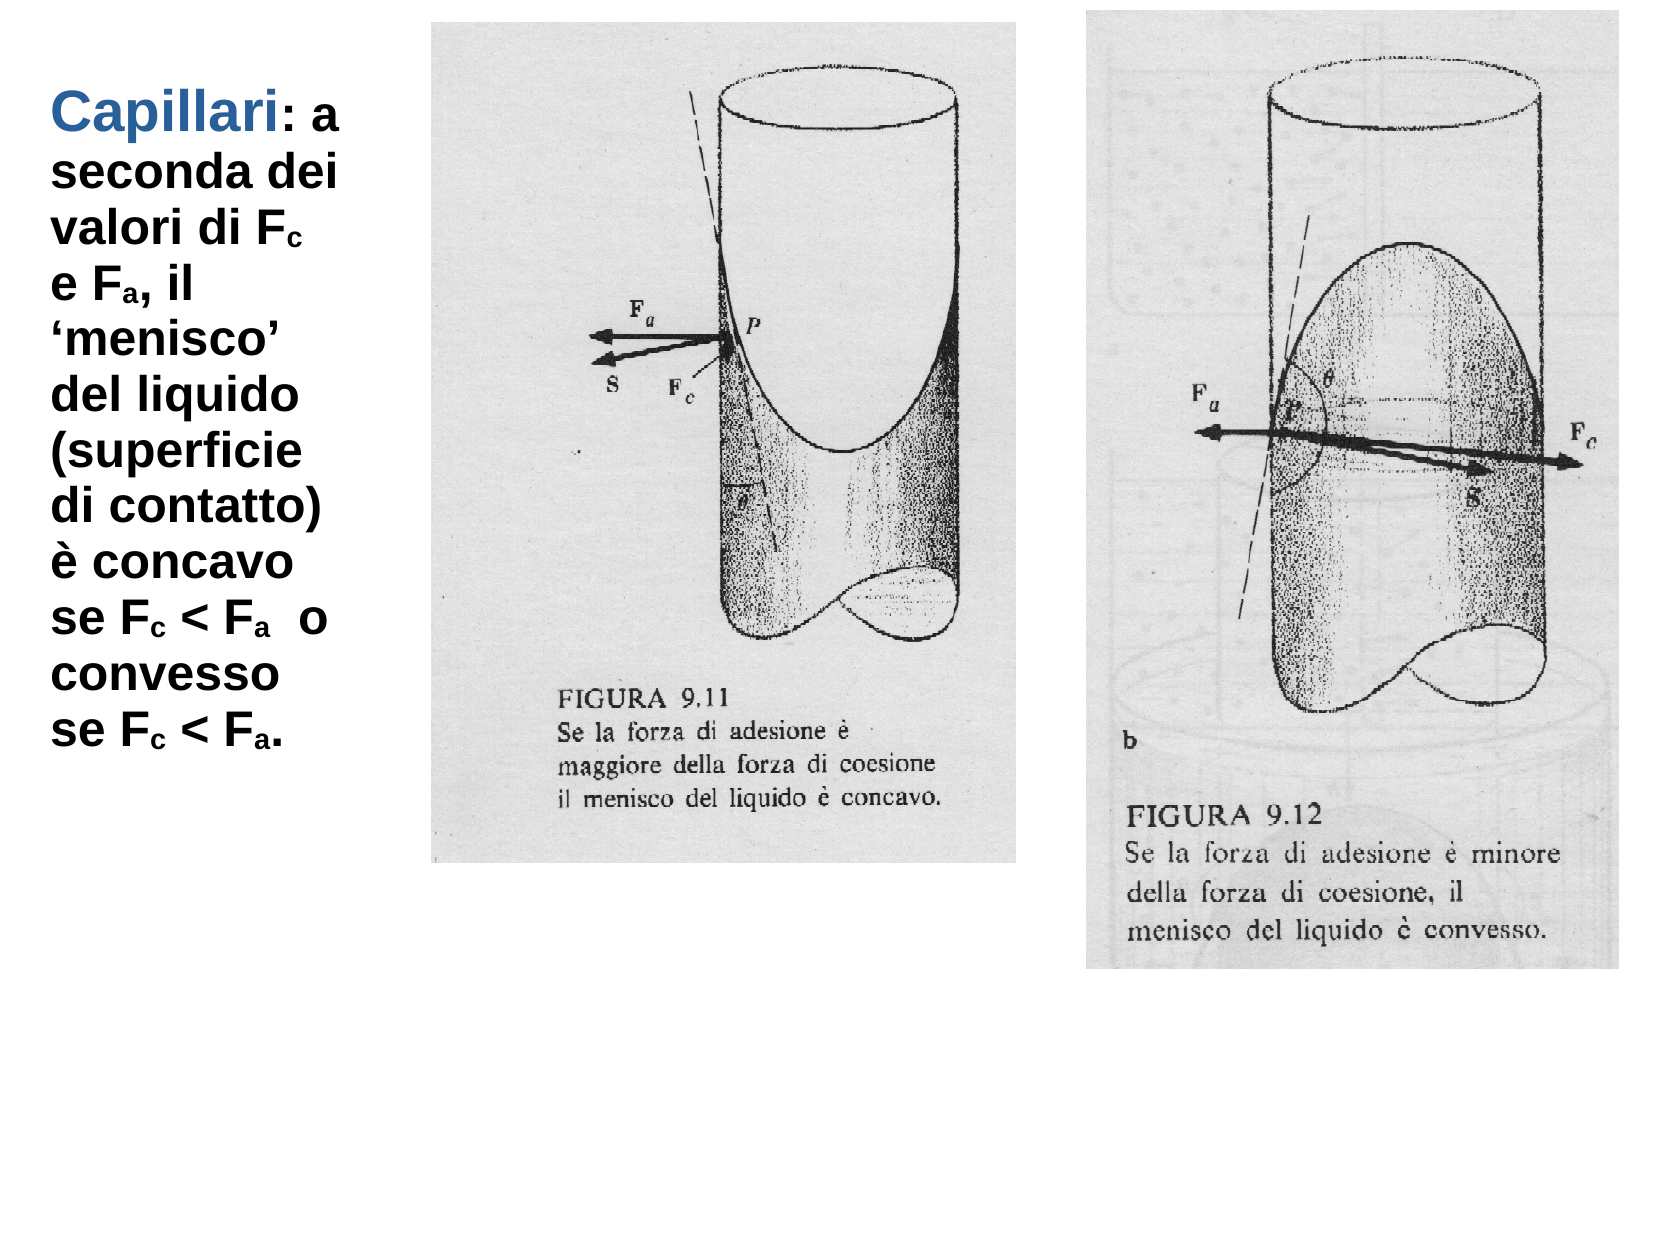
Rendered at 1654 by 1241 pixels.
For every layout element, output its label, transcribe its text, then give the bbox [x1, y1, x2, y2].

picture [431, 22, 1016, 863]
text_box Capillari: a seconda dei valori di Fc e Fa, il ‘menisco’ del liquido (superficie di contatto) è concavo se Fc < Fa o convesso se Fc < Fa. [35, 70, 355, 831]
picture [1086, 10, 1619, 969]
